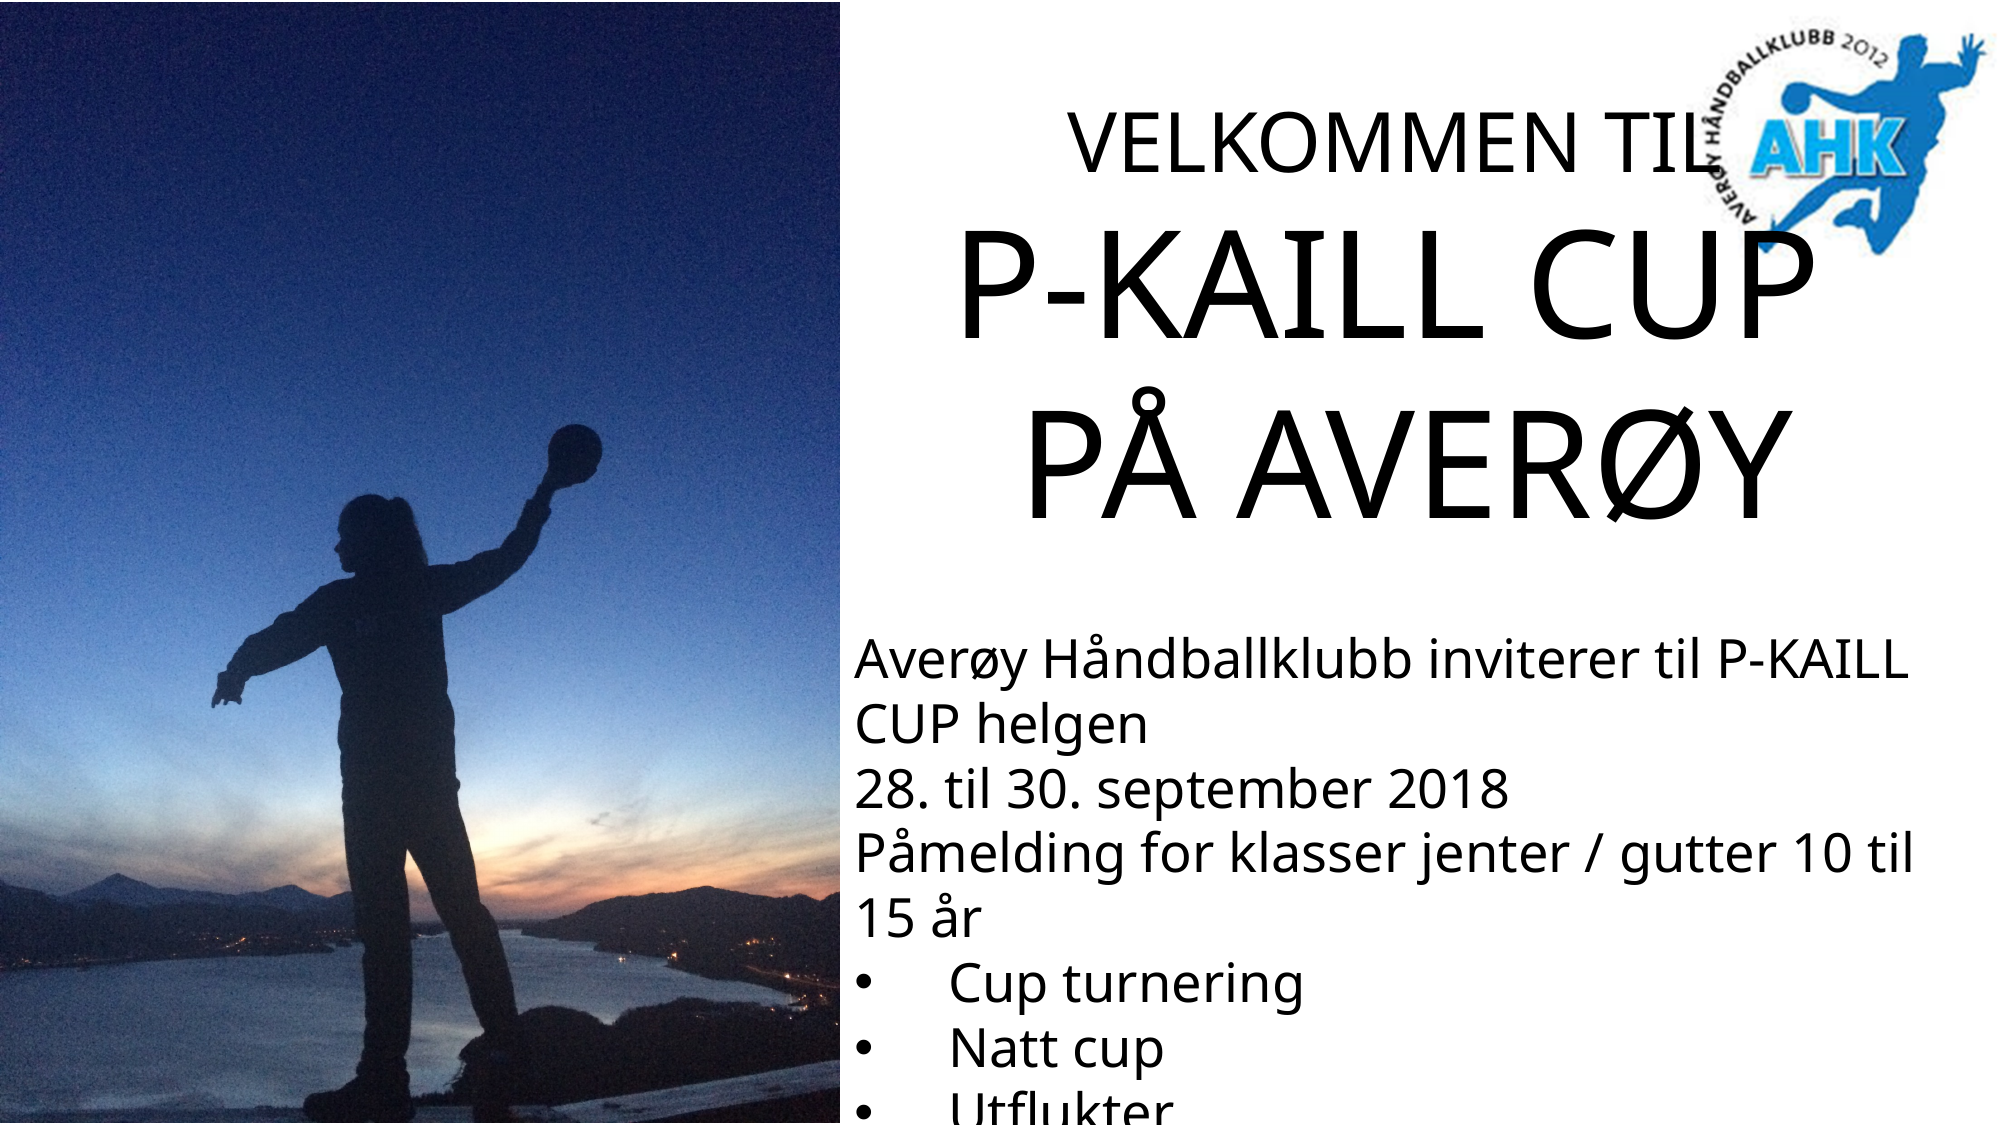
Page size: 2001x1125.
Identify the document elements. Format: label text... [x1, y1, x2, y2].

text_box VELKOMMEN TIL P-KAILL CUP PÅ AVERØY Averøy Håndballklubb inviterer til P-KAILL CUP helgen 28. til 30. september 2018 Påmelding for klasser jenter / gutter 10 til 15 år Cup turnering Natt cup Utflukter Teambuilding og sosialt samvær Informasjon kan rettes til Odd Sigbjørn Tvestad, 91826821 Mer informasjon kommer. [839, 81, 1984, 1125]
picture [1584, 2, 2000, 379]
picture [0, 2, 840, 1123]
